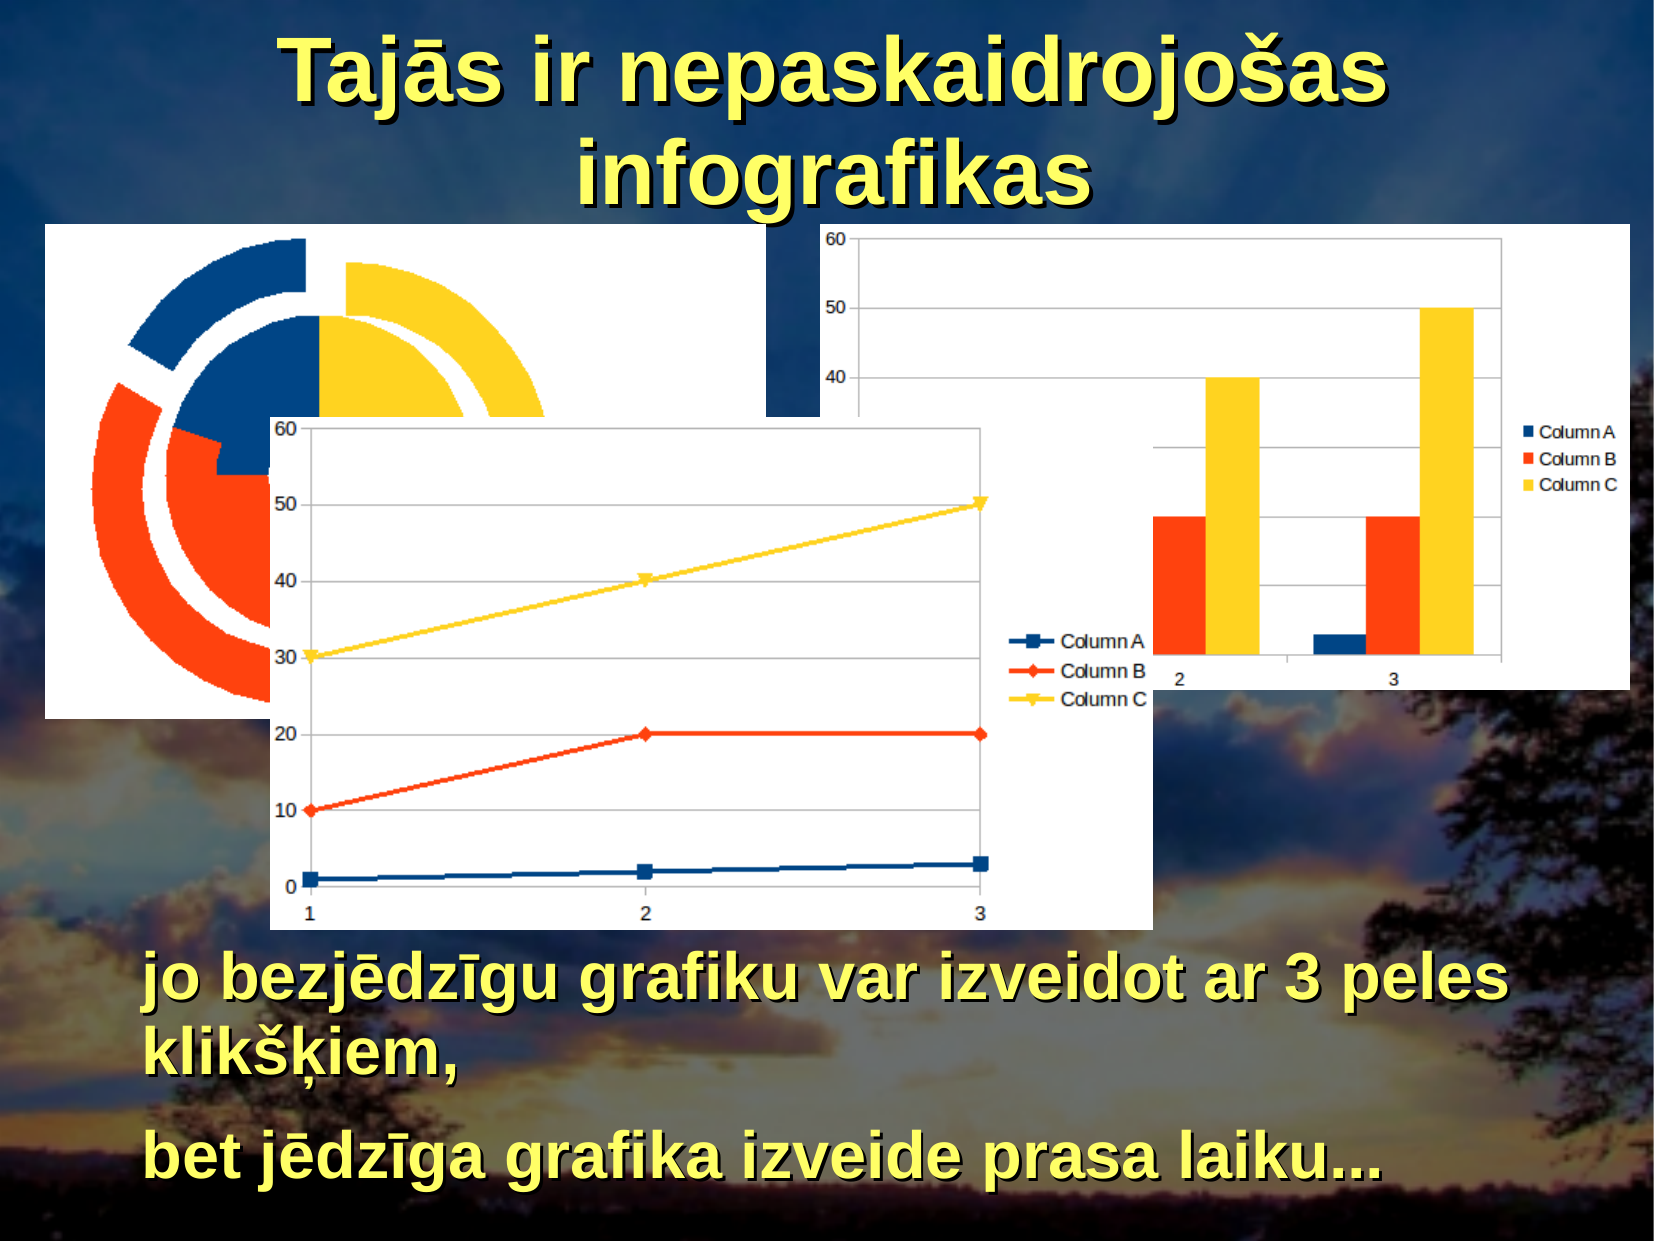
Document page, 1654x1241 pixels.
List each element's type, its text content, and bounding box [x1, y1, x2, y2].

picture [0, 0, 1654, 1241]
list jo bezjēdzīgu grafiku var izveidot ar 3 peles klikšķiem, bet jēdzīga grafika izveide prasa laiku... [70, 939, 1559, 1217]
title Tajās ir nepaskaidrojošas infografikas [90, 17, 1579, 226]
